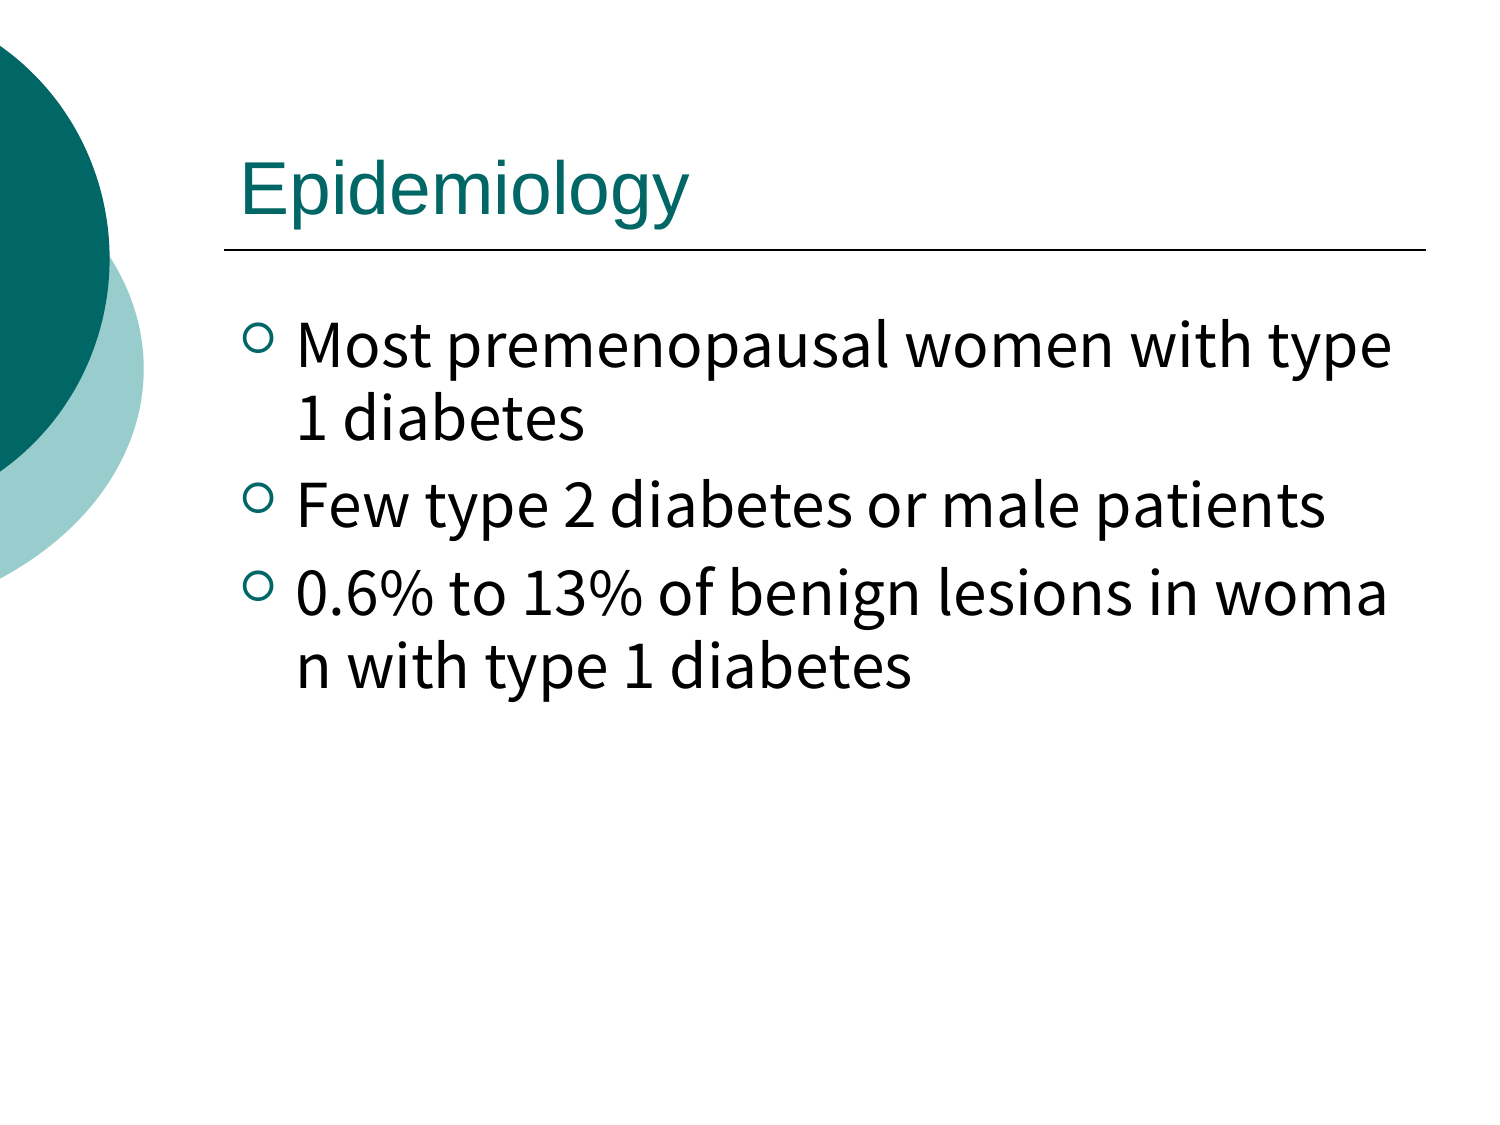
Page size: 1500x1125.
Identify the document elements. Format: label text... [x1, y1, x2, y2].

title Epidemiology [224, 49, 1425, 237]
list Most premenopausal women with type 1 diabetes Few type 2 diabetes or male patients 0.6% to 13% of benign lesions in woman with type 1 diabetes [224, 299, 1425, 975]
